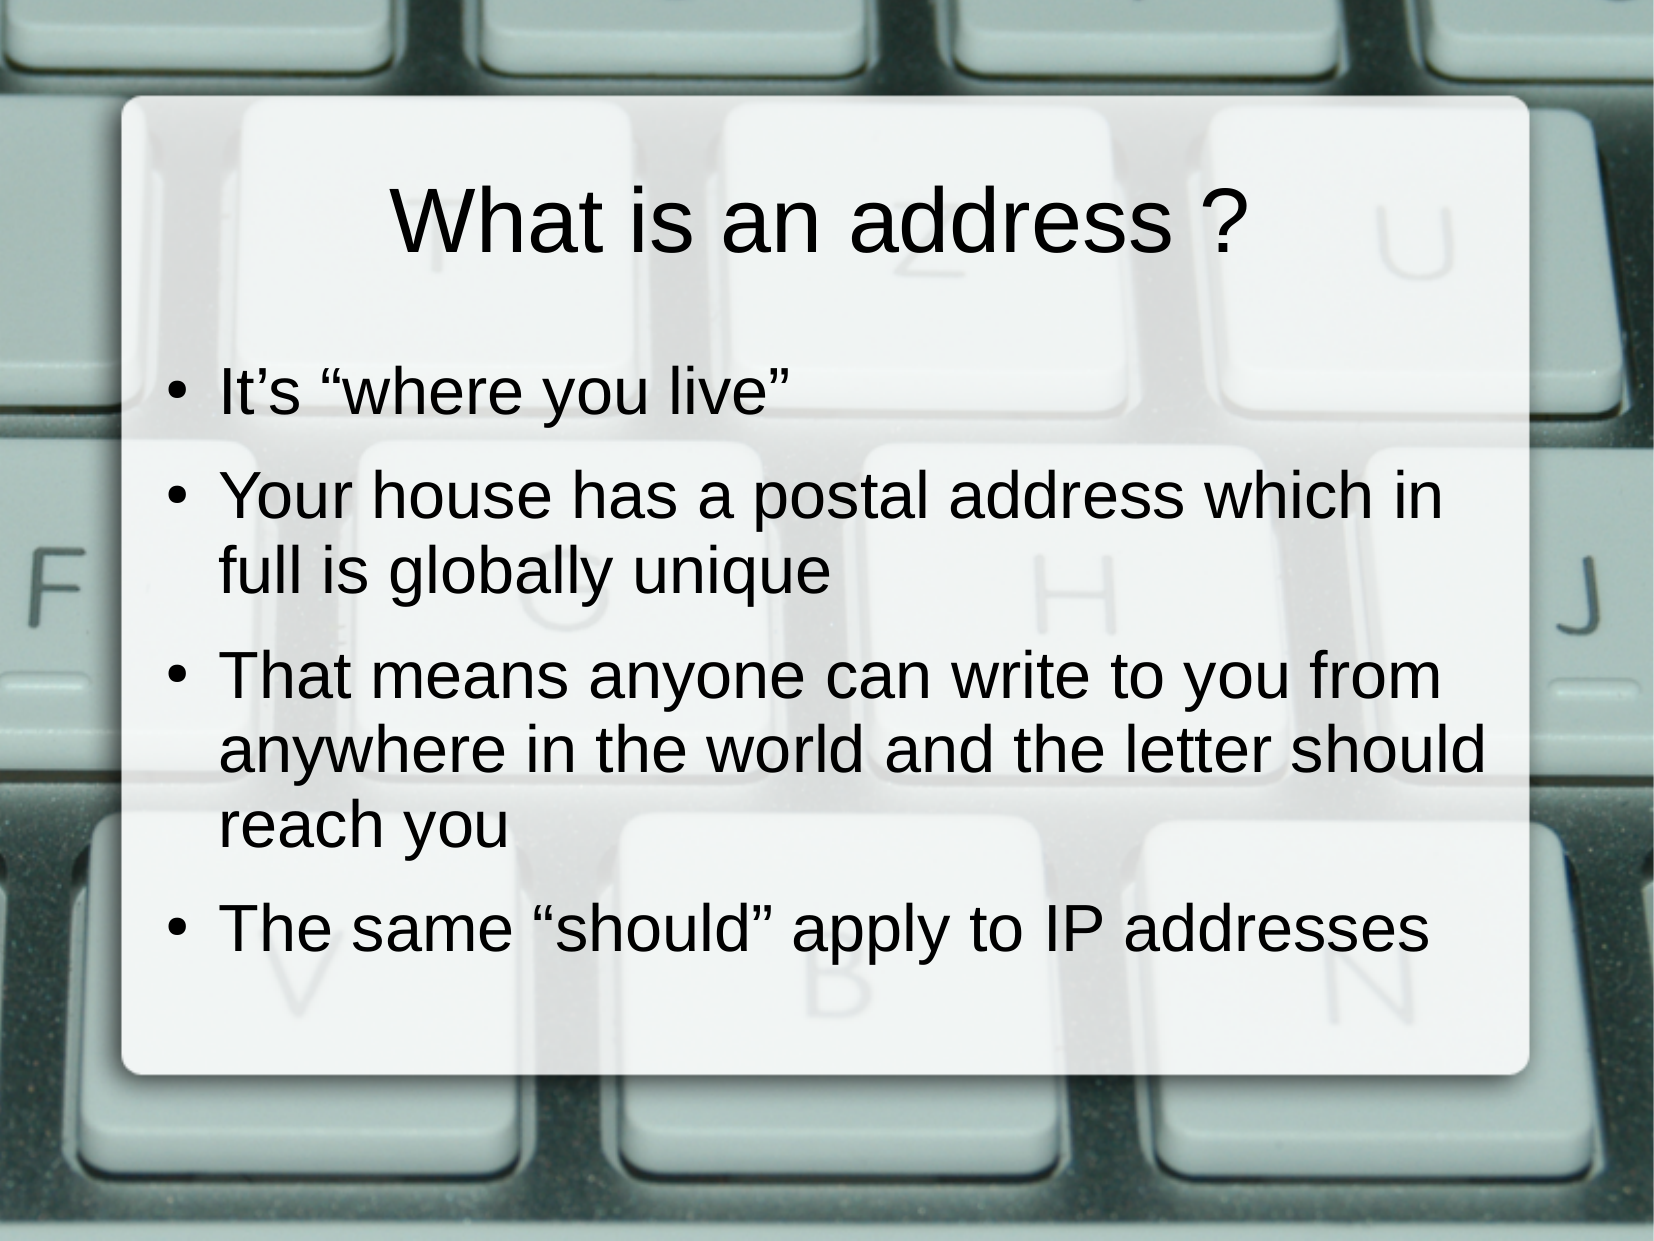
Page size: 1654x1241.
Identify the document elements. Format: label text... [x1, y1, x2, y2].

picture [0, 0, 1654, 1241]
list It’s “where you live” Your house has a postal address which in full is globally unique That means anyone can write to you from anywhere in the world and the letter should reach you The same “should” apply to IP addresses [147, 354, 1506, 1049]
title What is an address ? [135, 125, 1506, 318]
